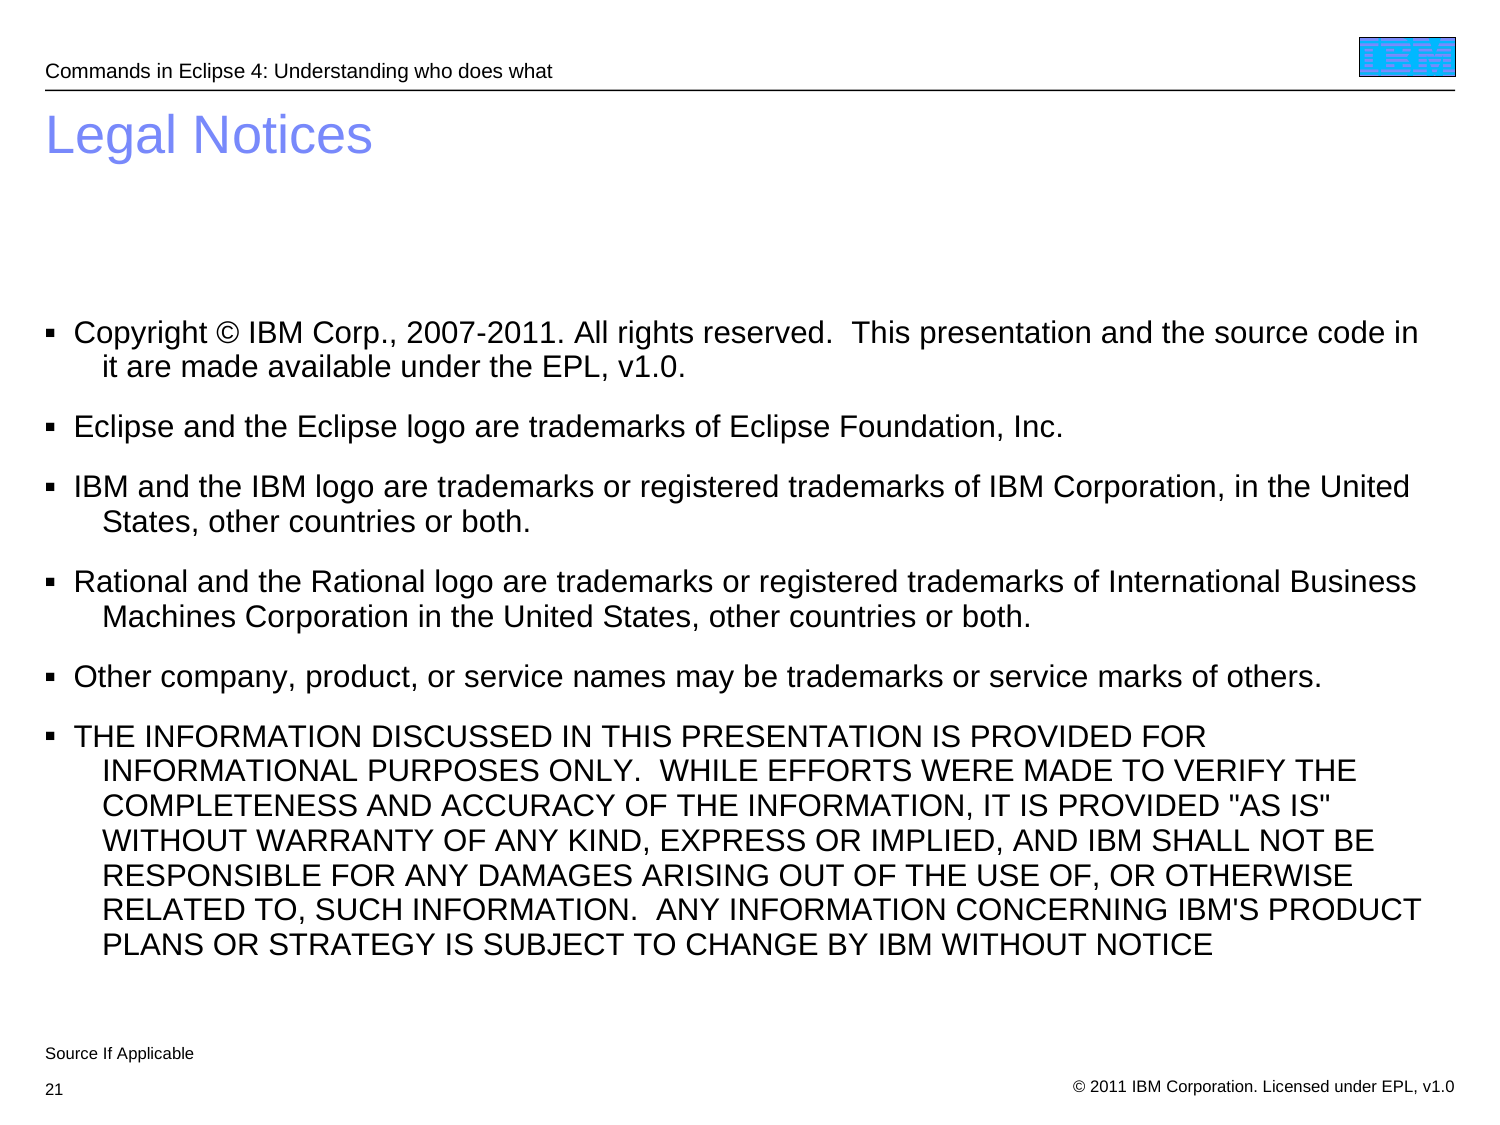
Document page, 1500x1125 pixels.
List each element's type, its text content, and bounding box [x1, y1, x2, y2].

text_box Source If Applicable [30, 1021, 1441, 1072]
text_box Commands in Eclipse 4: Understanding who does what [30, 37, 1306, 83]
list Copyright © IBM Corp., 2007-2011. All rights reserved. This presentation and the source code in it are made available under the EPL, v1.0. Eclipse and the Eclipse logo are trademarks of Eclipse Foundation, Inc. IBM and the IBM logo are trademarks or registered trademarks of IBM Corporation, in the United States, other countries or both. Rational and the Rational logo are trademarks or registered trademarks of International Business Machines Corporation in the United States, other countries or both. Other company, product, or service names may be trademarks or service marks of others. THE INFORMATION DISCUSSED IN THIS PRESENTATION IS PROVIDED FOR INFORMATIONAL PURPOSES ONLY. WHILE EFFORTS WERE MADE TO VERIFY THE COMPLETENESS AND ACCURACY OF THE INFORMATION, IT IS PROVIDED "AS IS" WITHOUT WARRANTY OF ANY KIND, EXPRESS OR IMPLIED, AND IBM SHALL NOT BE RESPONSIBLE FOR ANY DAMAGES ARISING OUT OF THE USE OF, OR OTHERWISE RELATED TO, SUCH INFORMATION. ANY INFORMATION CONCERNING IBM'S PRODUCT PLANS OR STRATEGY IS SUBJECT TO CHANGE BY IBM WITHOUT NOTICE [30, 307, 1456, 1086]
title Legal Notices [30, 97, 1456, 218]
